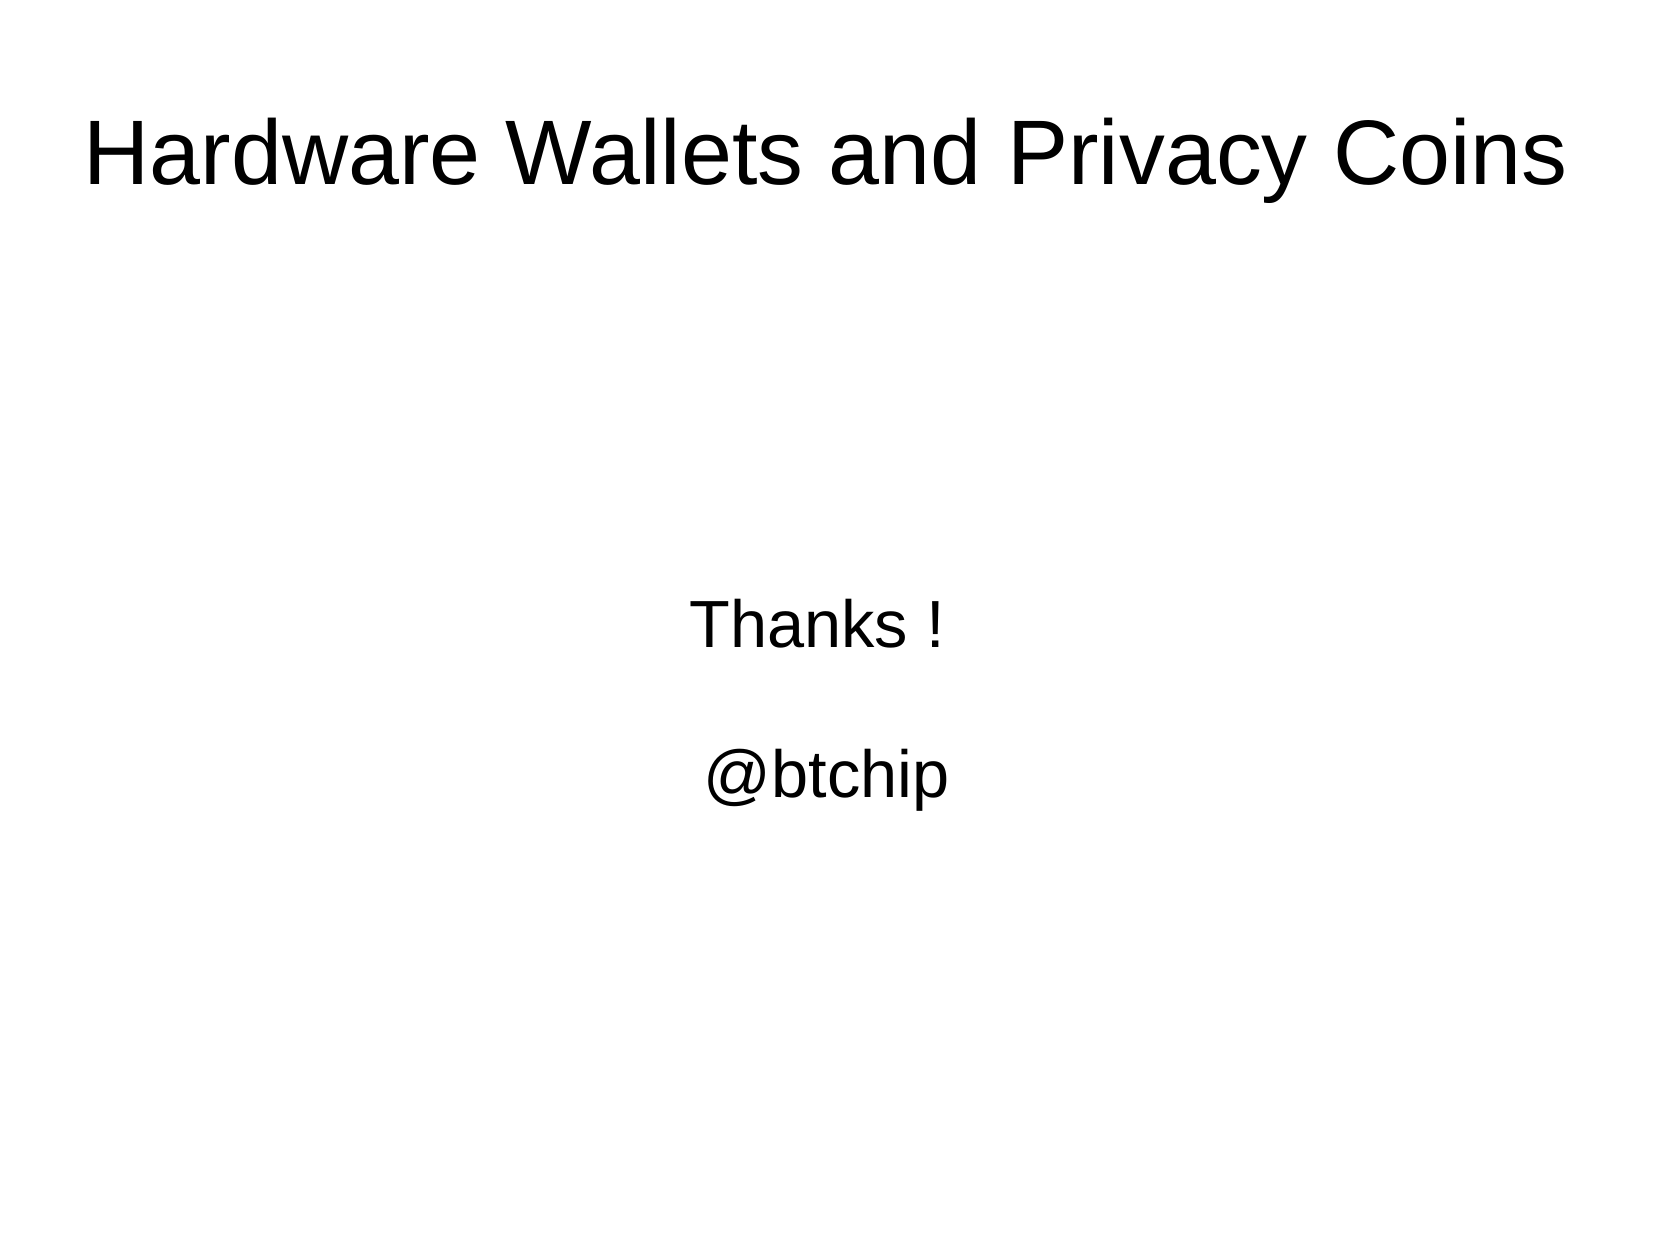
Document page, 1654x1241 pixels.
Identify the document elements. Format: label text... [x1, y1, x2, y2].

subtitle Thanks ! @btchip [82, 290, 1571, 1109]
title Hardware Wallets and Privacy Coins [82, 49, 1571, 257]
